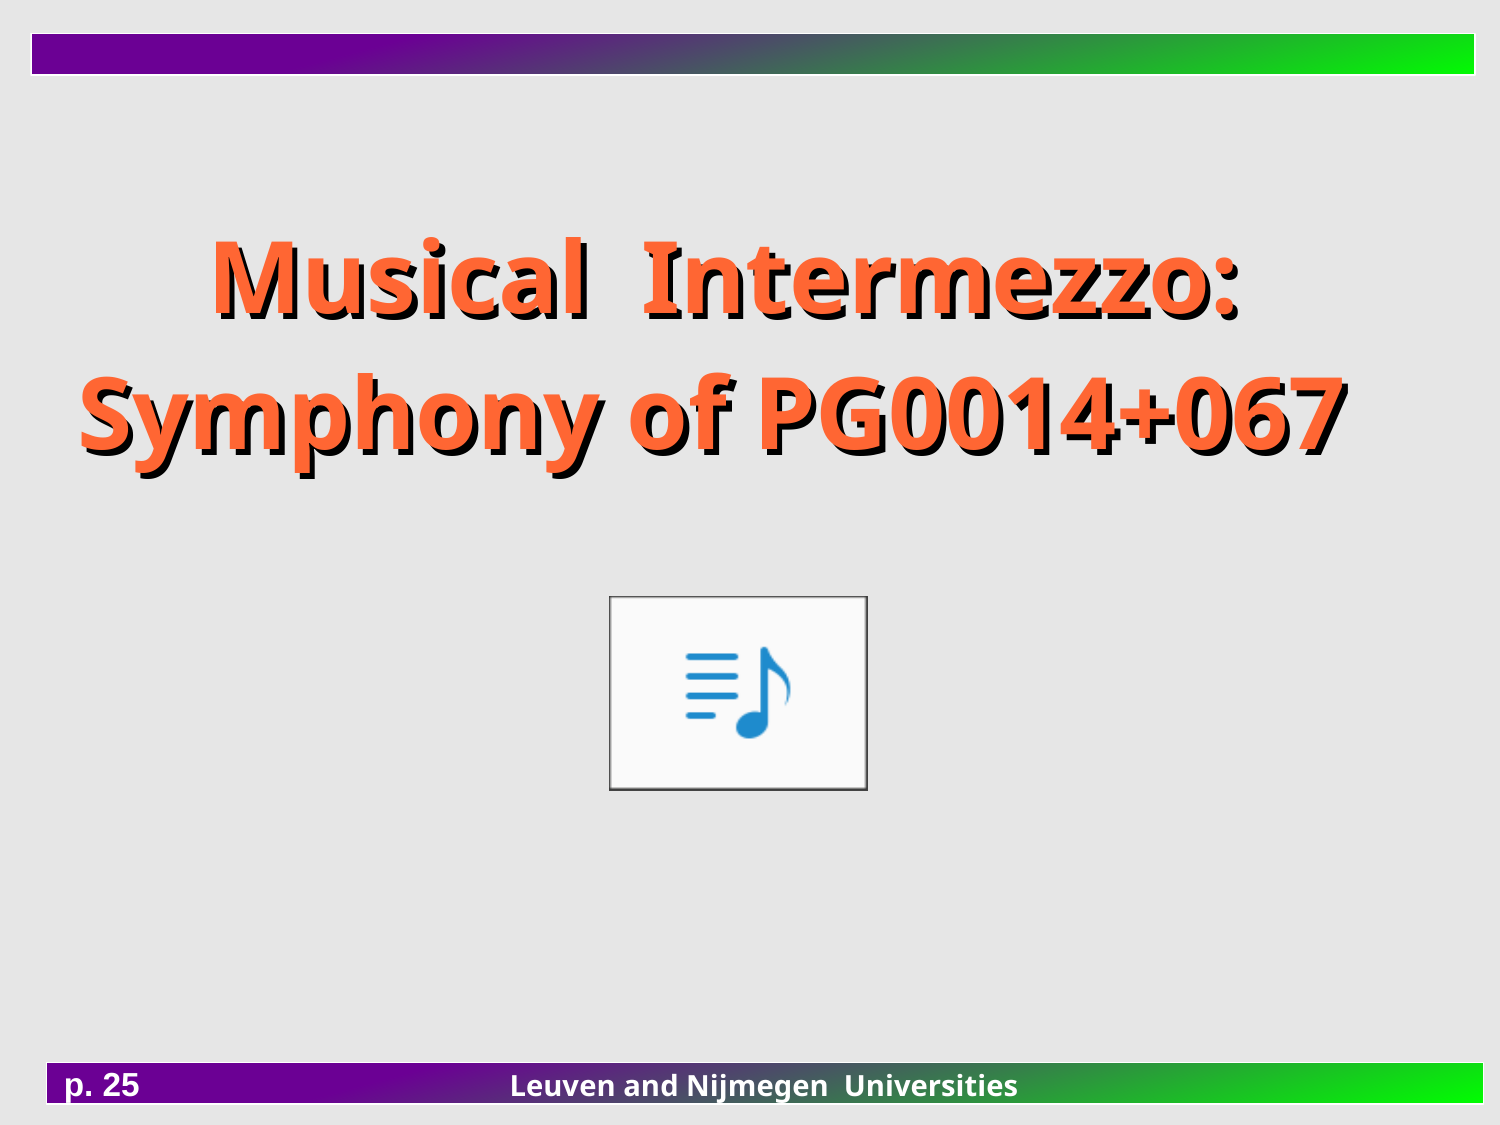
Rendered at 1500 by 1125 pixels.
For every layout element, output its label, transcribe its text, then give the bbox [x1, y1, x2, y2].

text_box [608, 594, 869, 792]
text_box Musical Intermezzo: Symphony of PG0014+067 [77, 204, 1435, 482]
